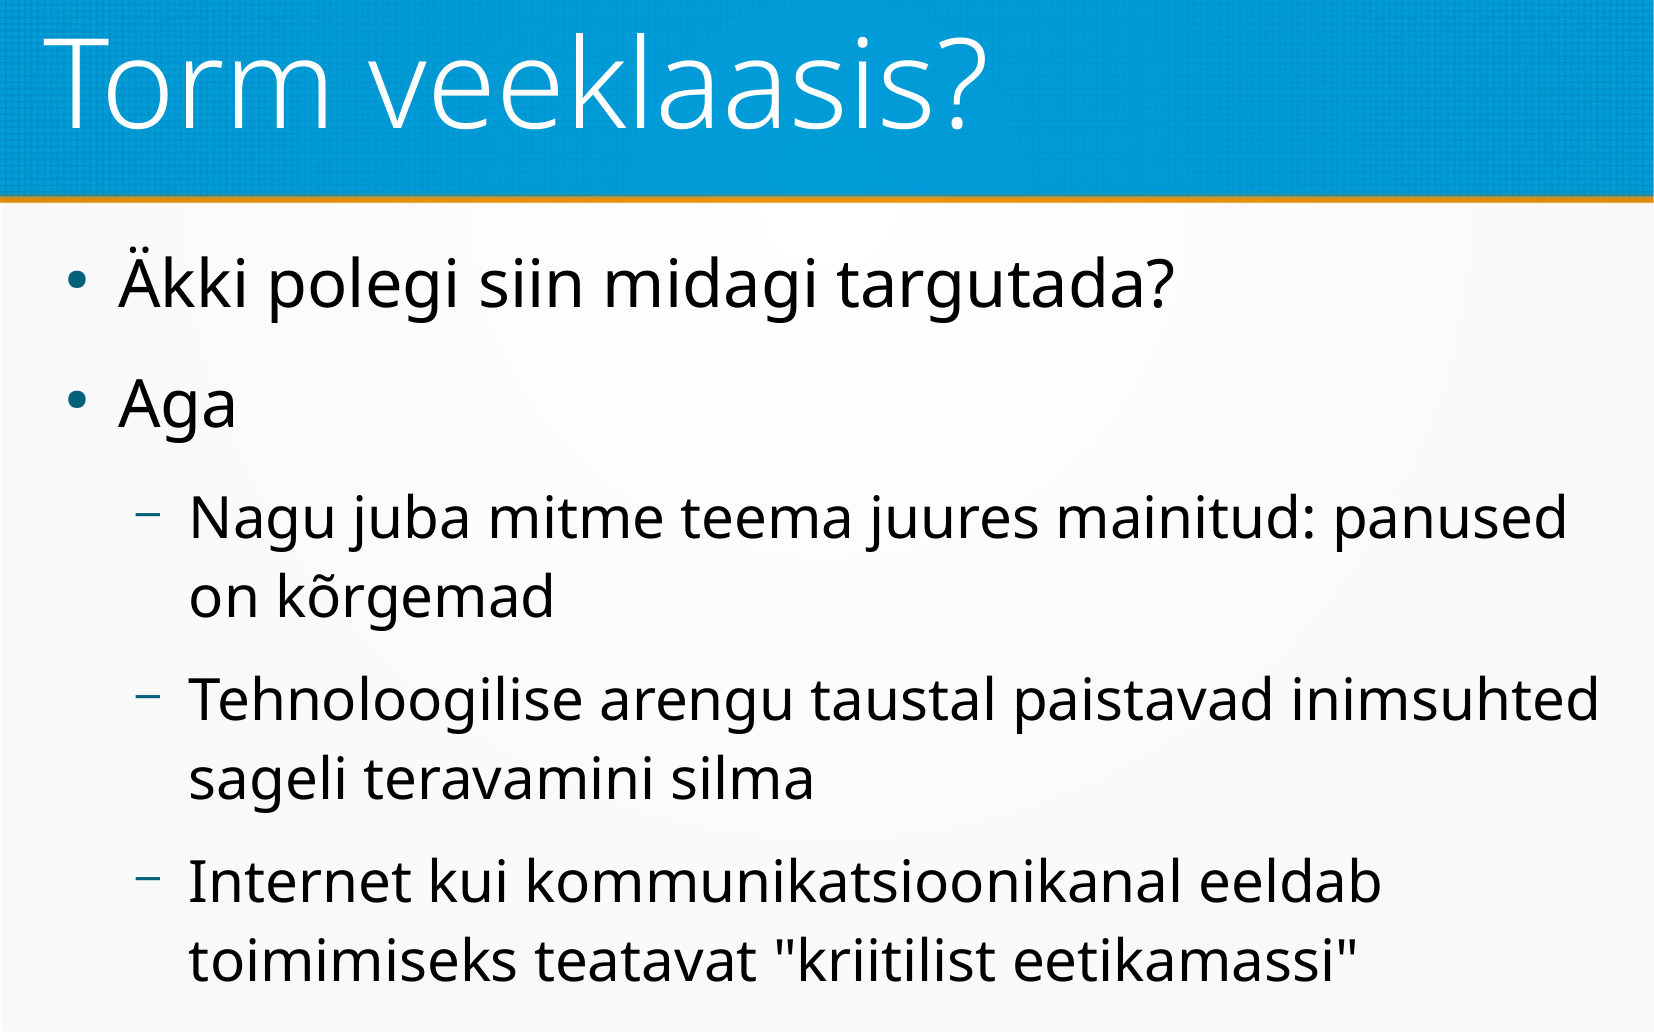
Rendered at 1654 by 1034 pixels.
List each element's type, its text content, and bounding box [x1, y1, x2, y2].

list Äkki polegi siin midagi targutada? Aga Nagu juba mitme teema juures mainitud: panused on kõrgemad Tehnoloogilise arengu taustal paistavad inimsuhted sageli teravamini silma Internet kui kommunikatsioonikanal eeldab toimimiseks teatavat "kriitilist eetikamassi" [47, 236, 1607, 1002]
title Torm veeklaasis? [43, 0, 1619, 166]
picture [0, 195, 1654, 1034]
